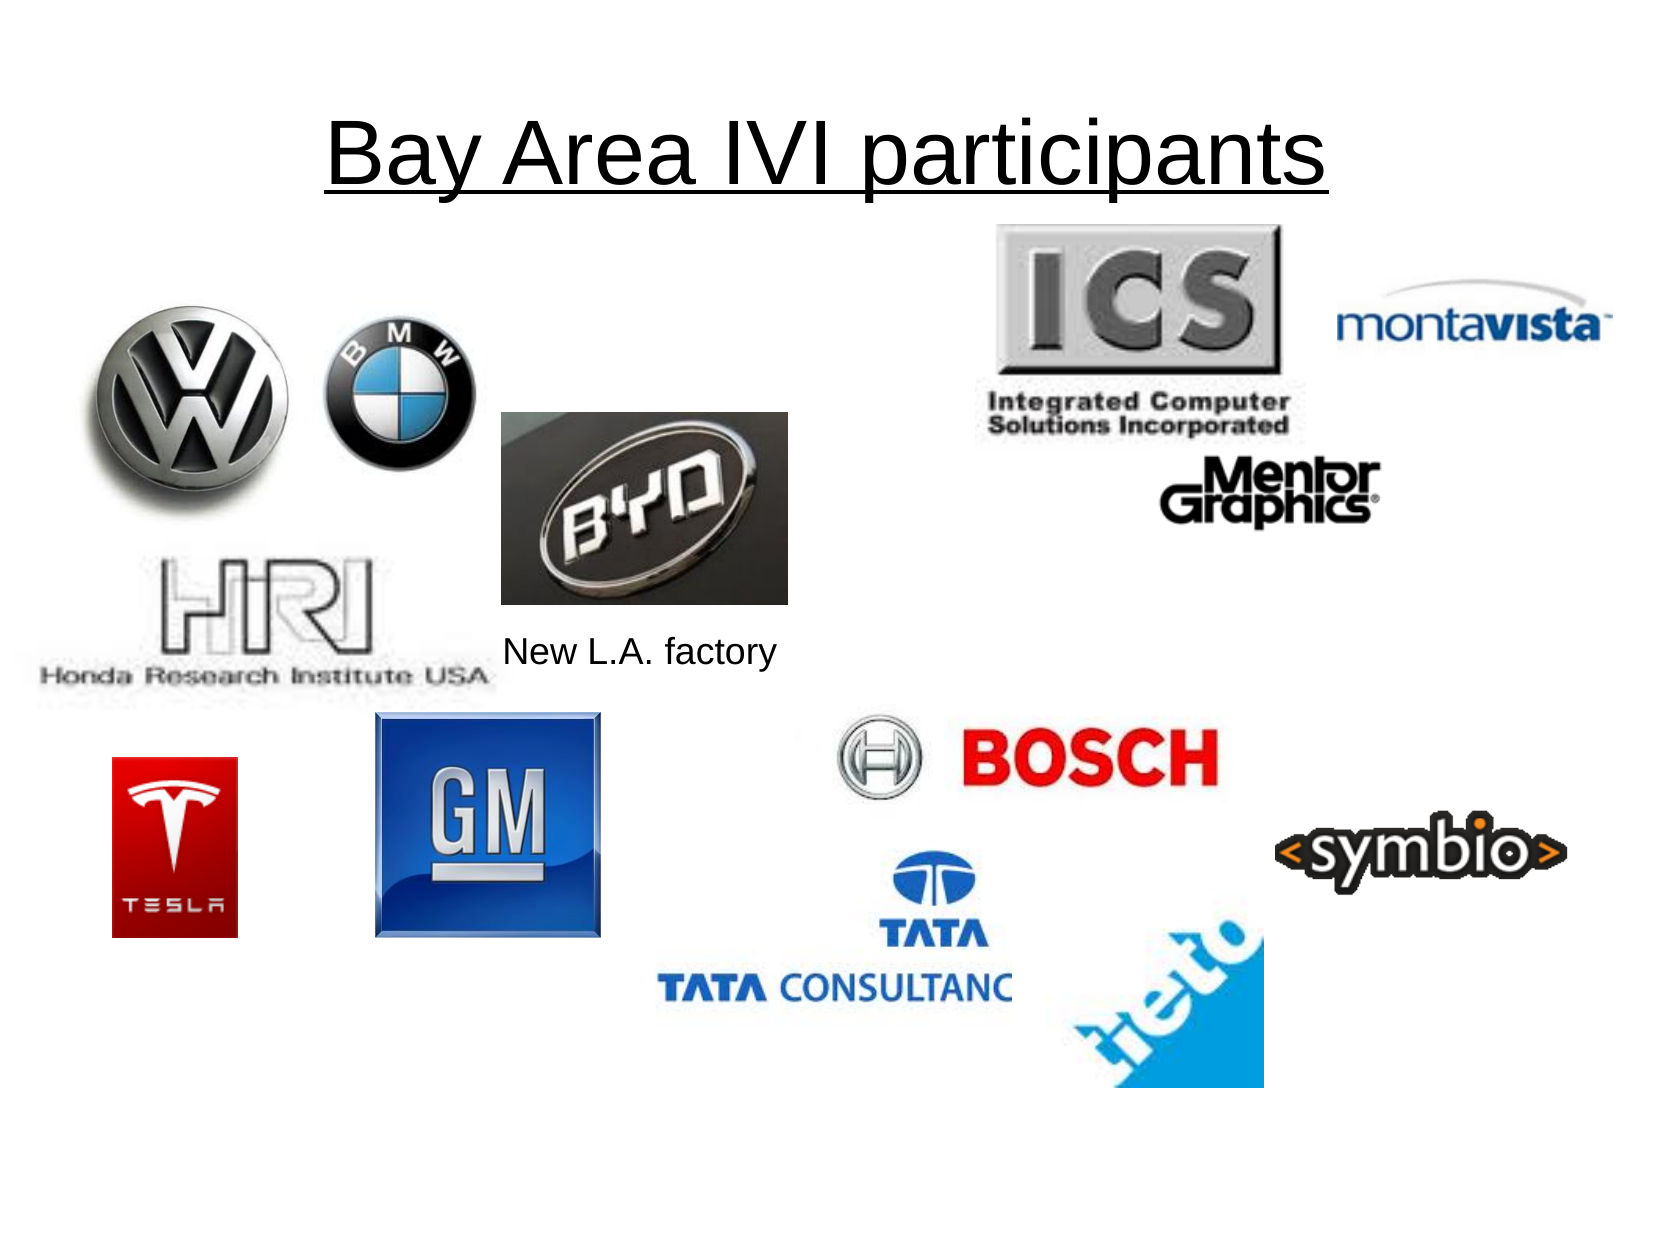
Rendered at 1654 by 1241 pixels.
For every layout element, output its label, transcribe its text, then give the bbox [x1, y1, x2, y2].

picture [1337, 262, 1613, 375]
picture [13, 299, 788, 938]
text_box New L.A. factory [487, 623, 791, 680]
picture [112, 757, 238, 938]
picture [975, 224, 1388, 538]
picture [631, 692, 1588, 1088]
title Bay Area IVI participants [82, 49, 1571, 257]
